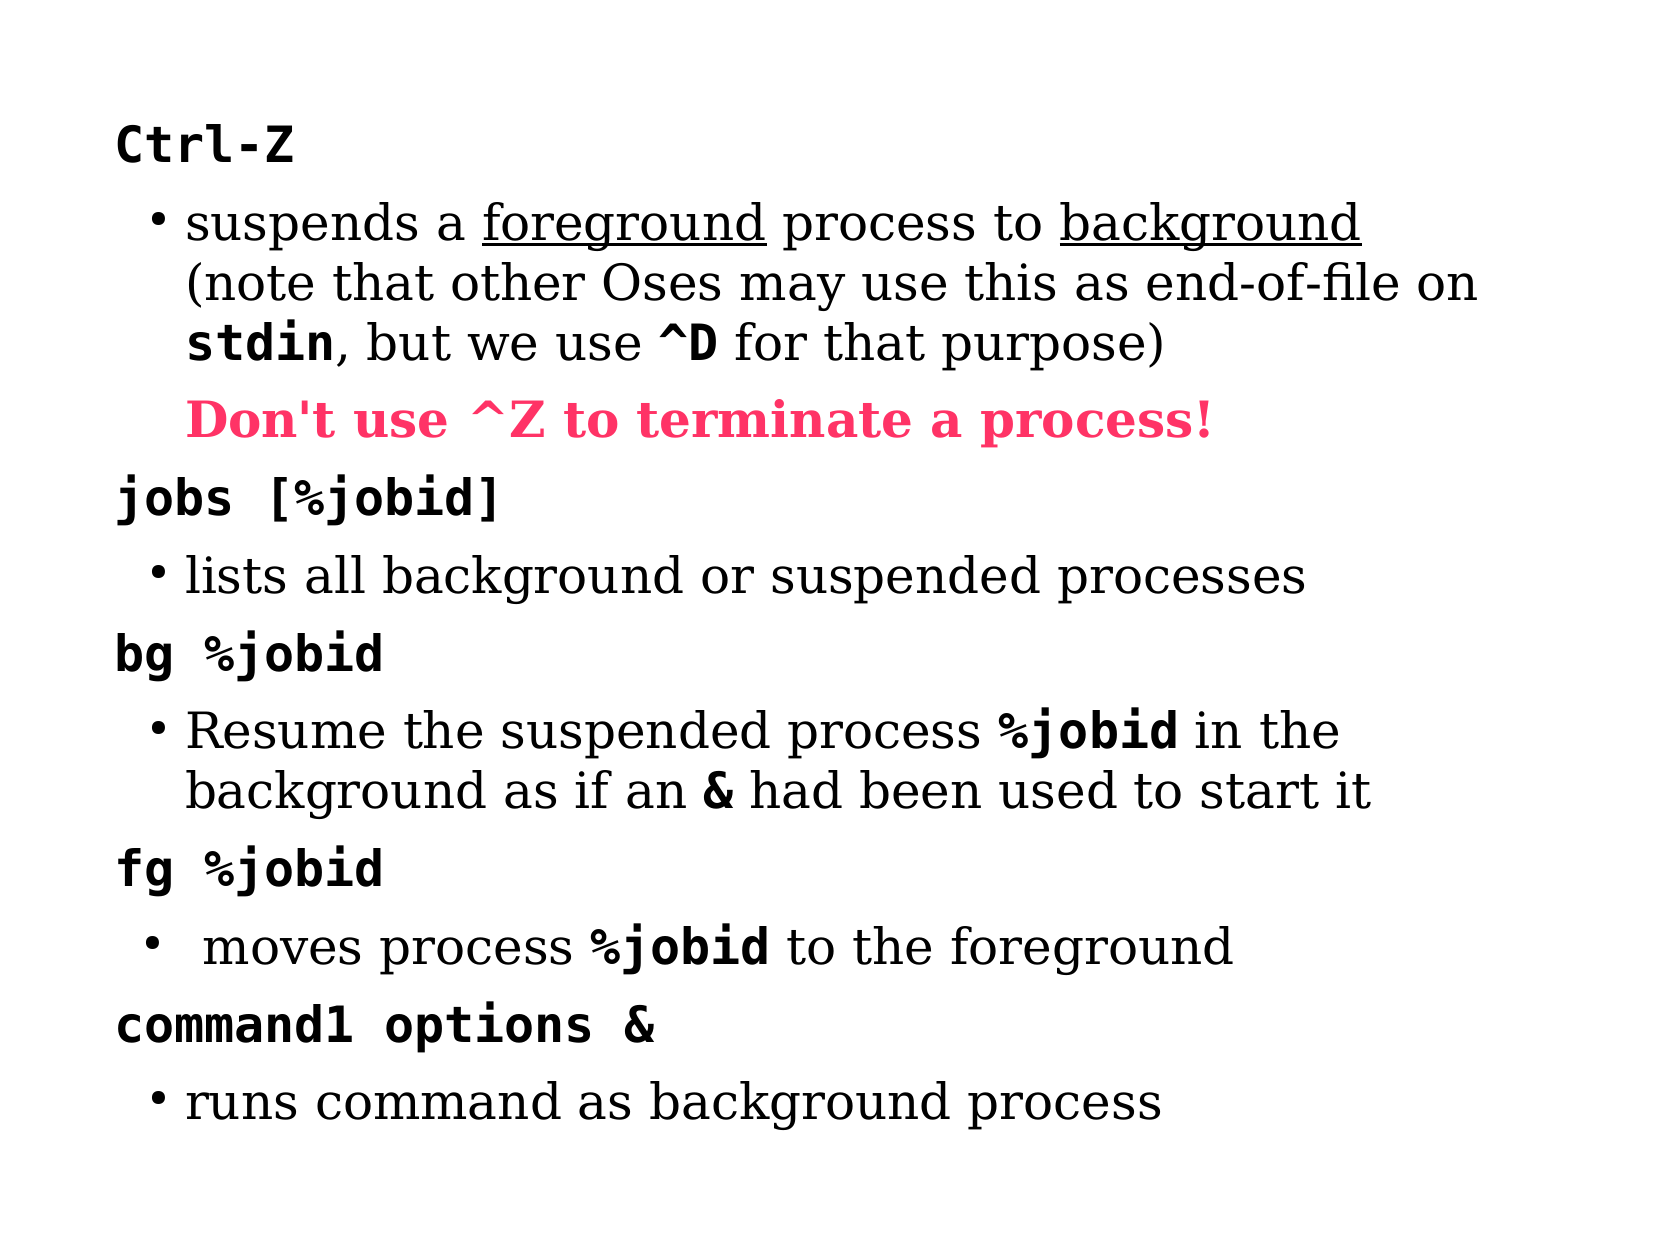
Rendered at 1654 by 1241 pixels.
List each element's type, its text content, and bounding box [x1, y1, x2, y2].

list Ctrl-Z suspends a foreground process to background (note that other Oses may use this as end-of-file on stdin, but we use ^D for that purpose) Don't use ^Z to terminate a process! jobs [%jobid] lists all background or suspended processes bg %jobid Resume the suspended process %jobid in the background as if an & had been used to start it fg %jobid moves process %jobid to the foreground command1 options & runs command as background process [99, 104, 1505, 1138]
